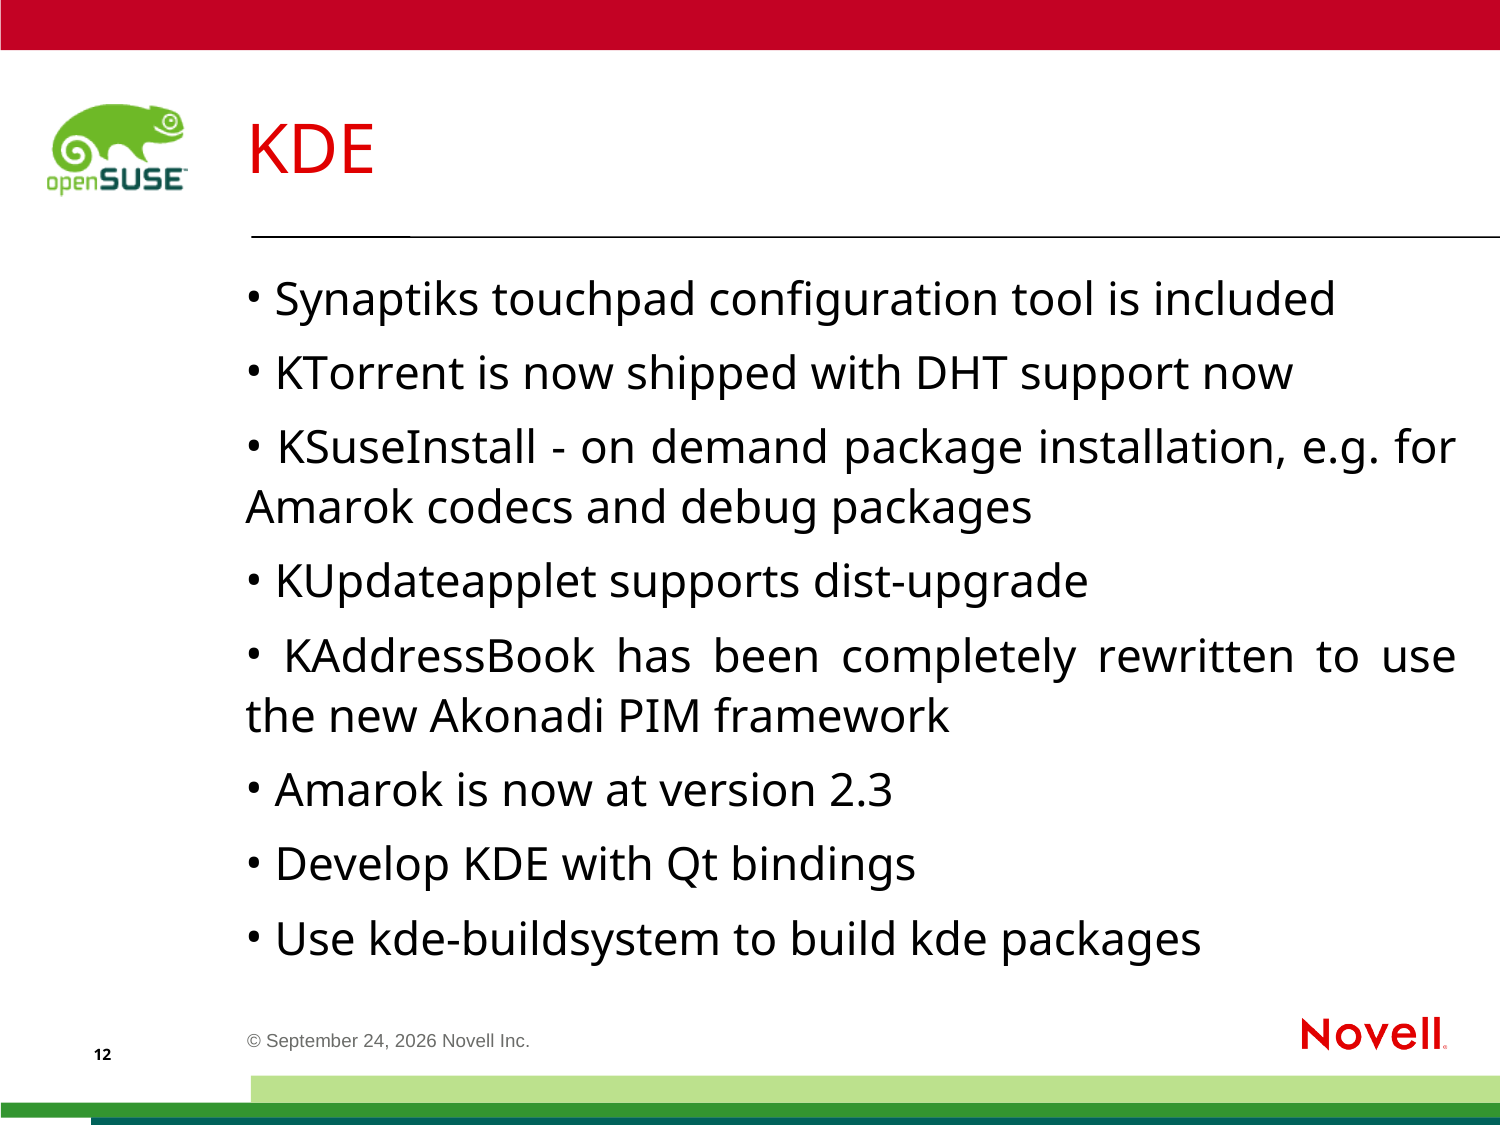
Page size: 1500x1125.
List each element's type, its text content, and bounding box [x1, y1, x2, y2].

picture [1295, 1011, 1453, 1056]
list Synaptiks touchpad configuration tool is included KTorrent is now shipped with DHT support now KSuseInstall - on demand package installation, e.g. for Amarok codecs and debug packages KUpdateapplet supports dist-upgrade KAddressBook has been completely rewritten to use the new Akonadi PIM framework Amarok is now at version 2.3 Develop KDE with Qt bindings Use kde-buildsystem to build kde packages [245, 267, 1458, 1010]
title KDE [246, 68, 1409, 231]
picture [47, 104, 188, 197]
